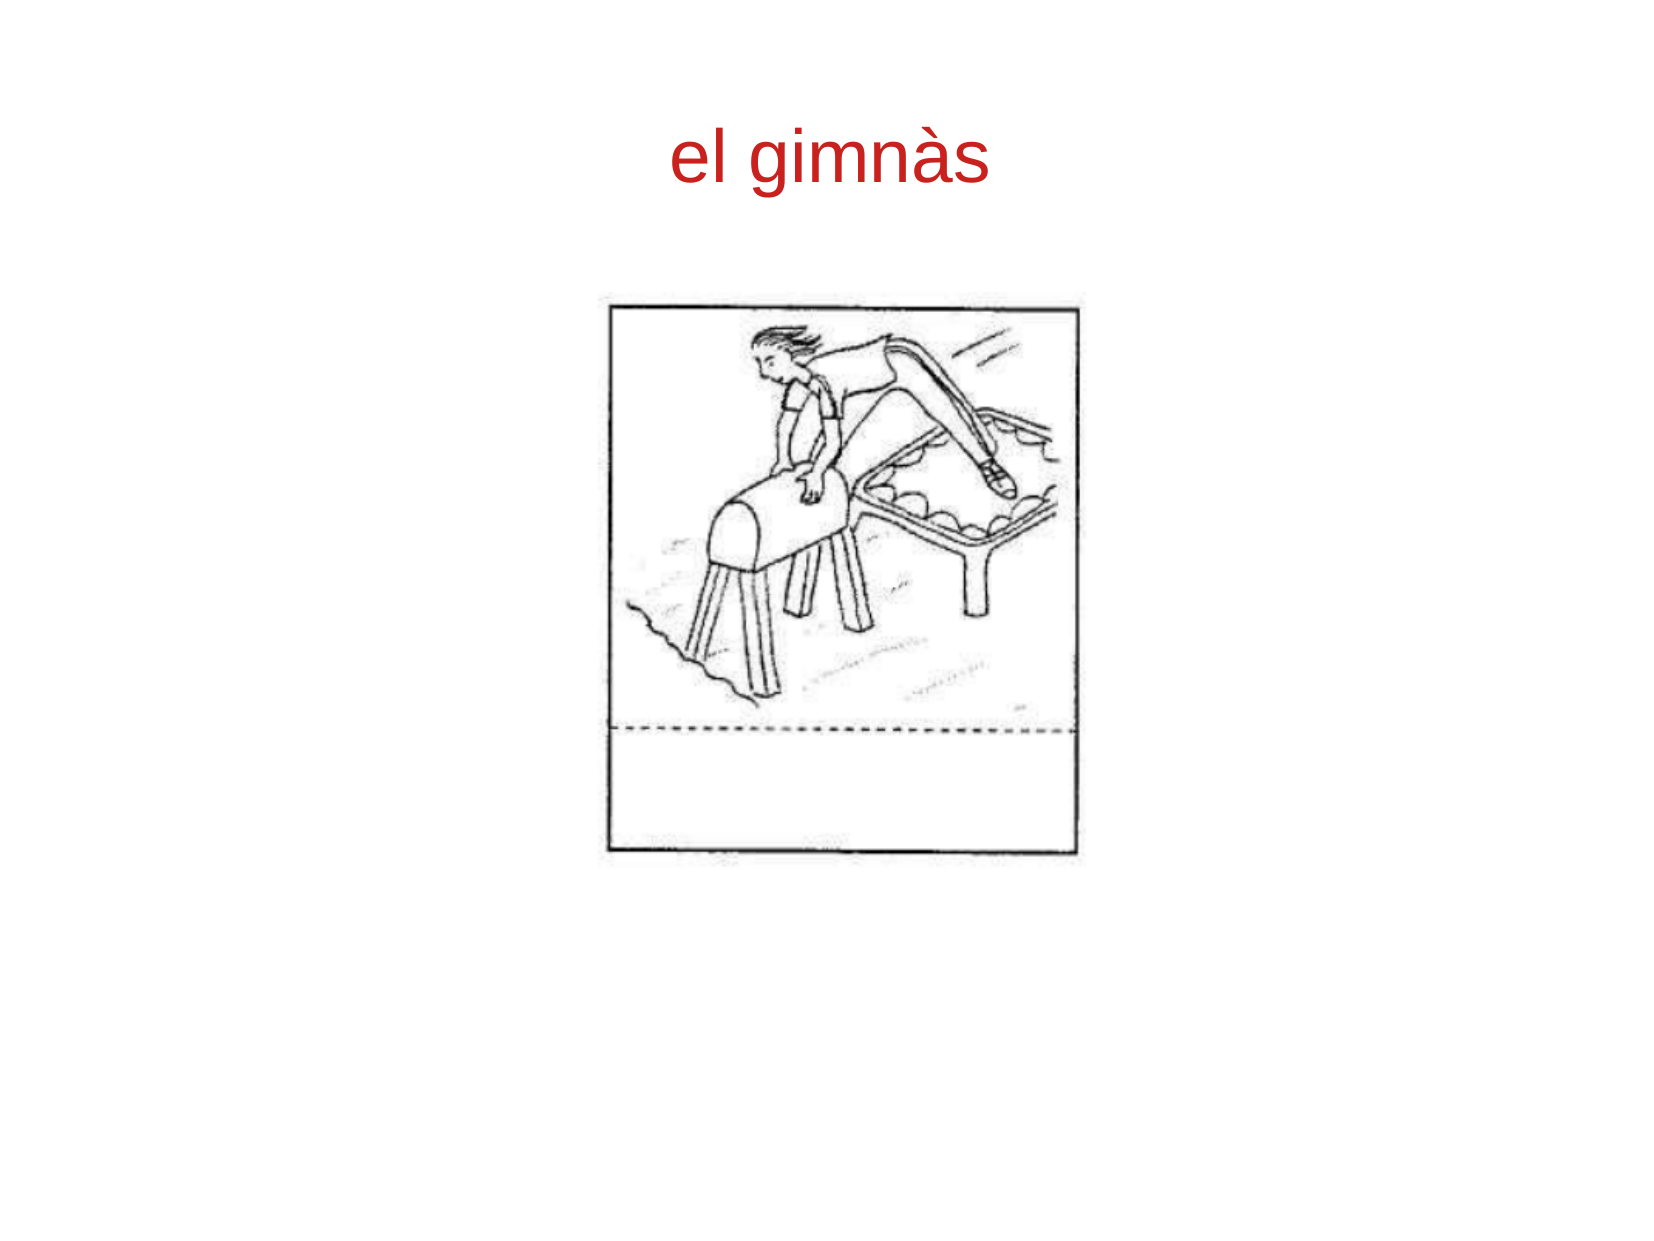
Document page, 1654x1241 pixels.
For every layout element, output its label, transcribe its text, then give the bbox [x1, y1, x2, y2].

text_box el gimnàs [289, 49, 1371, 257]
picture [581, 291, 1094, 873]
